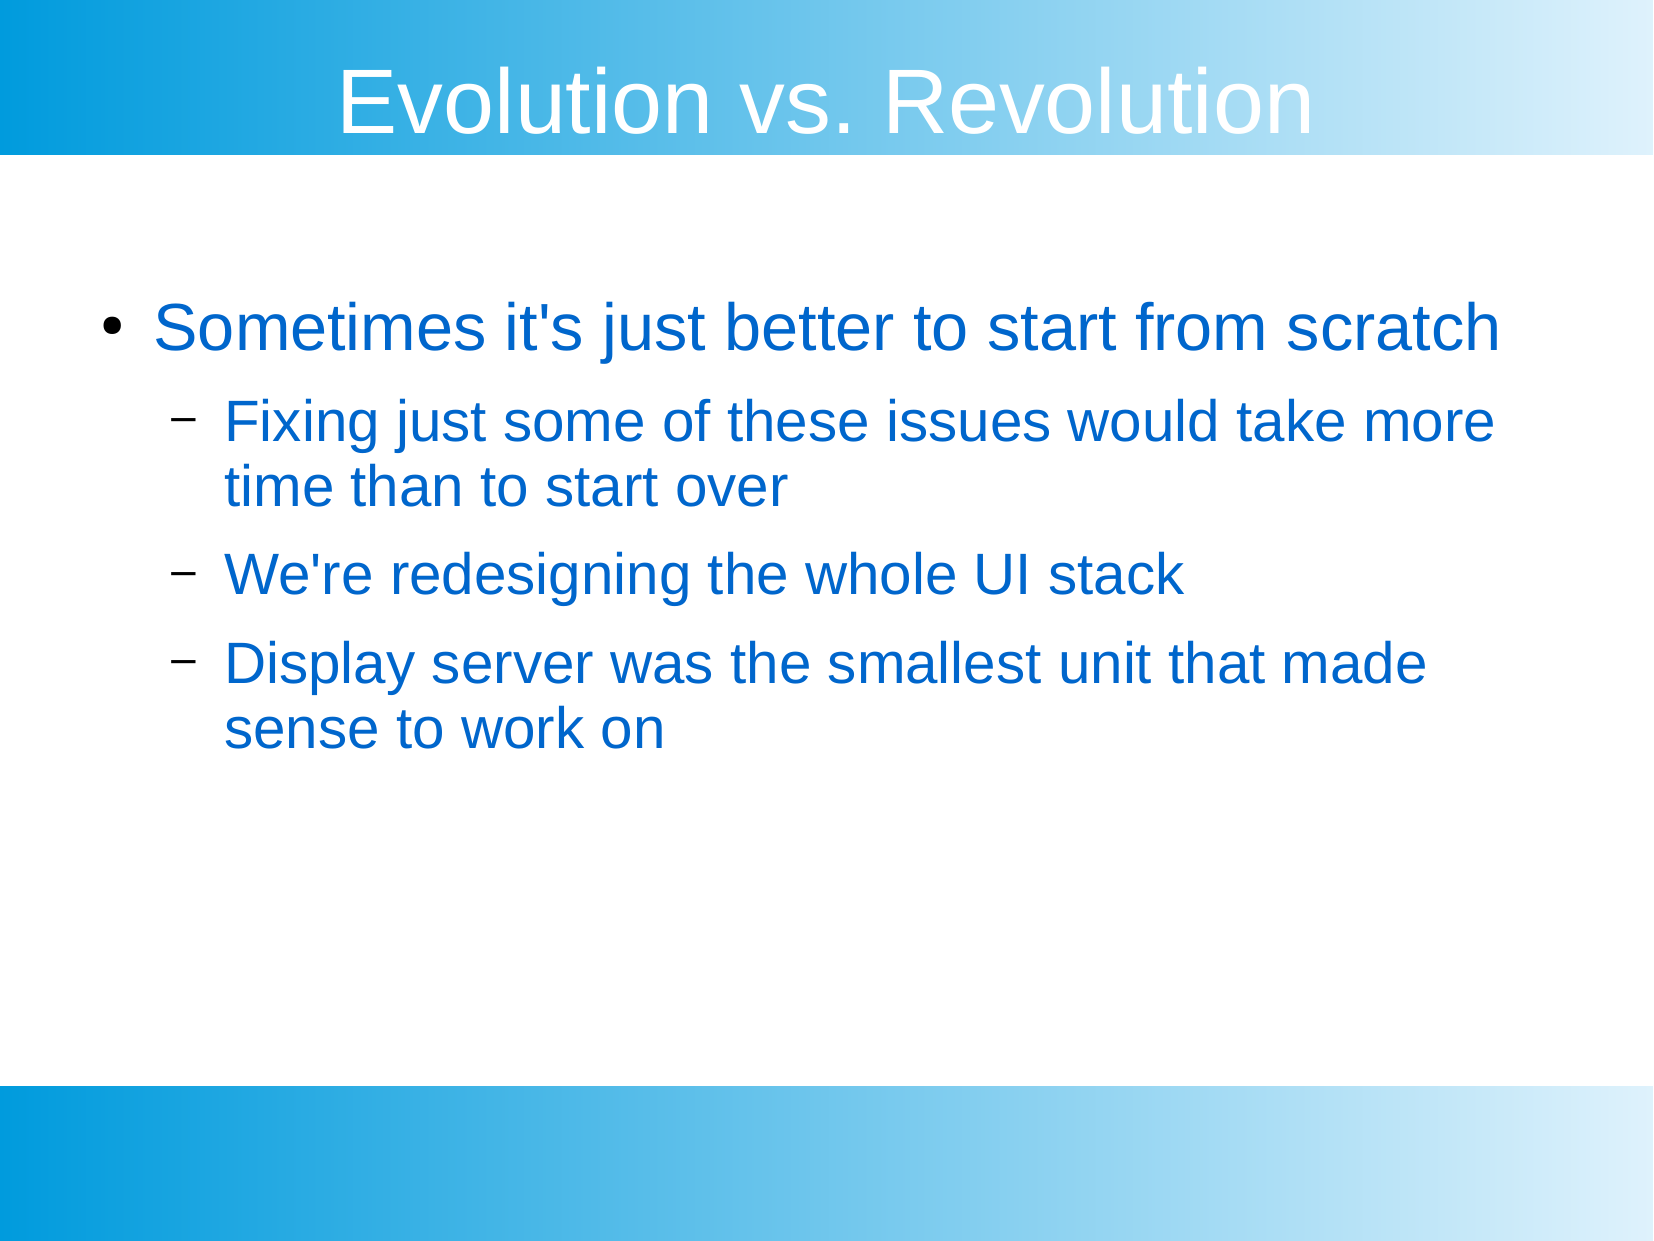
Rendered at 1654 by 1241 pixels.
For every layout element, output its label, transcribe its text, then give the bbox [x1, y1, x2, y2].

title Evolution vs. Revolution [82, 49, 1571, 155]
list Sometimes it's just better to start from scratch Fixing just some of these issues would take more time than to start over We're redesigning the whole UI stack Display server was the smallest unit that made sense to work on [82, 290, 1571, 1010]
